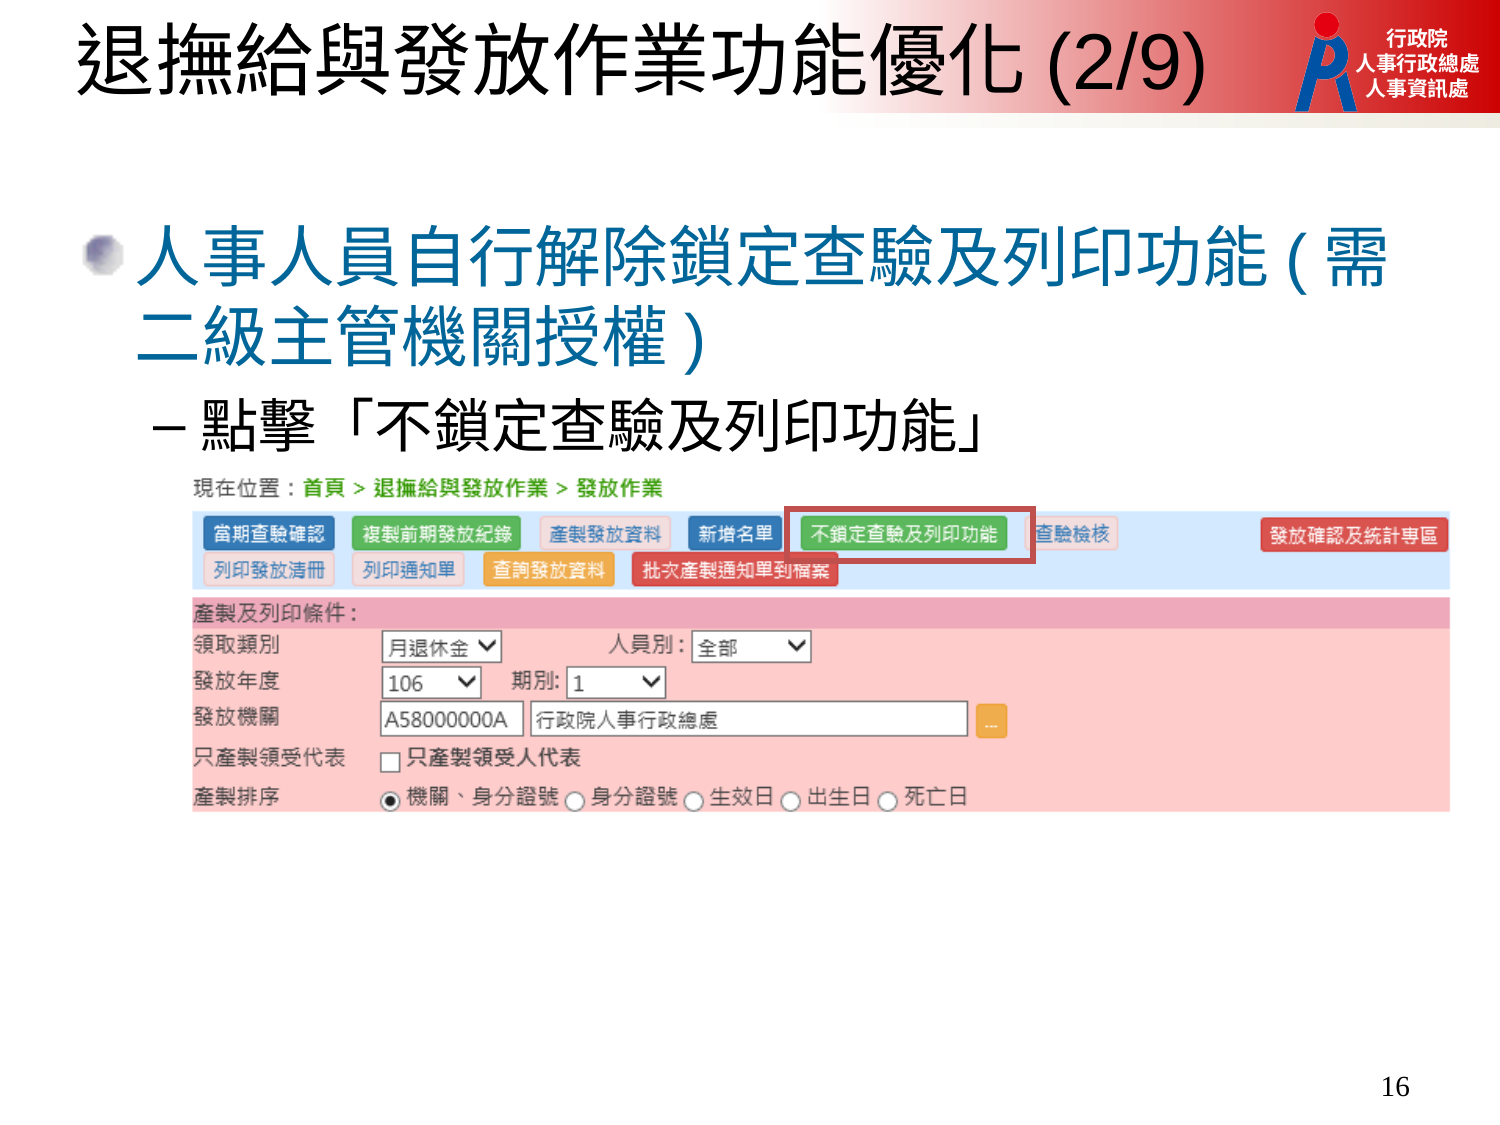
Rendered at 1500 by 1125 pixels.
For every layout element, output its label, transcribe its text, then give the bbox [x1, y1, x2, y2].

list 人事人員自行解除鎖定查驗及列印功能(需二級主管機關授權) 點擊「不鎖定查驗及列印功能」 [63, 206, 1414, 950]
title 退撫給與發放作業功能優化(2/9) [59, 4, 1225, 111]
picture [1278, 0, 1374, 128]
picture [186, 469, 1457, 817]
text_box <編號> [1074, 1059, 1426, 1110]
